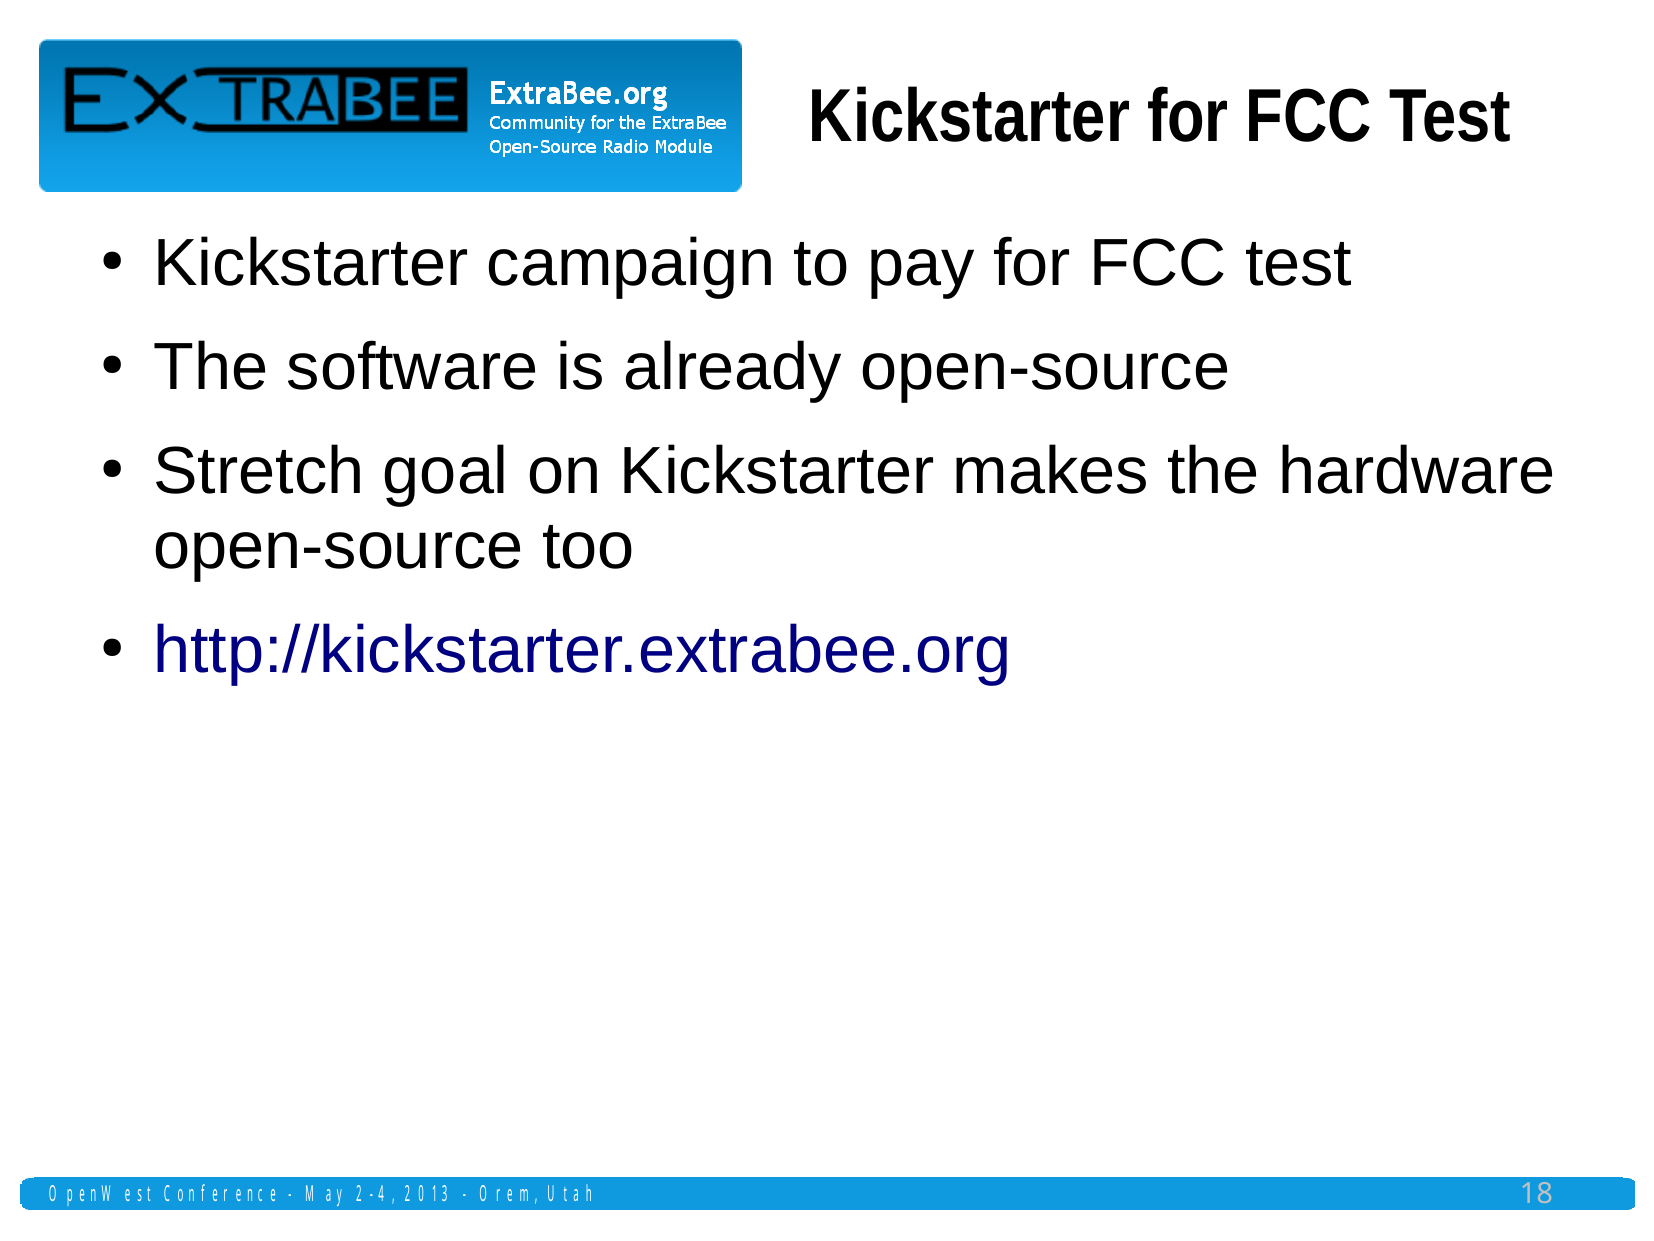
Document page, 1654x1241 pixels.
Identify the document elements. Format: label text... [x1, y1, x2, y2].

title Kickstarter for FCC Test [750, 49, 1571, 188]
list Kickstarter campaign to pay for FCC test The software is already open-source Stretch goal on Kickstarter makes the hardware open-source too http://kickstarter.extrabee.org [82, 225, 1571, 1111]
picture [10, 1173, 1648, 1215]
picture [35, 31, 748, 199]
